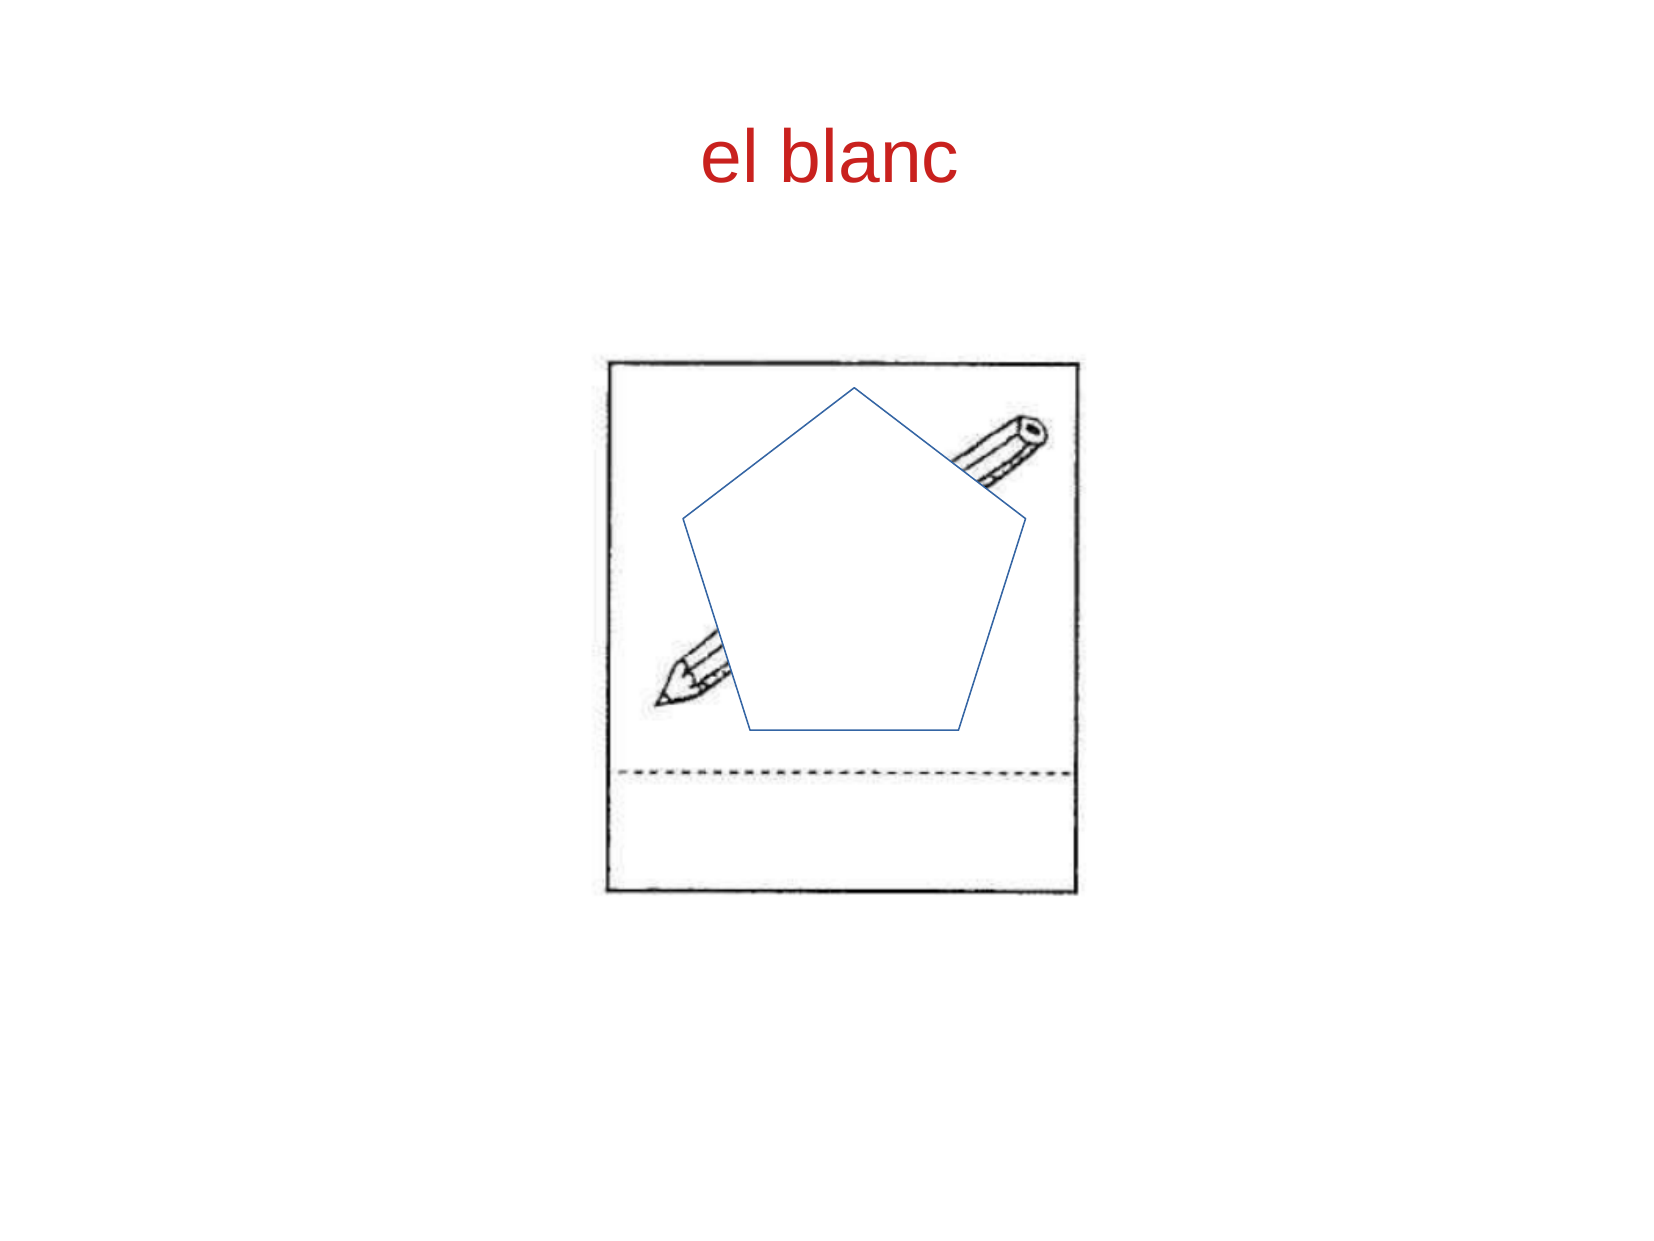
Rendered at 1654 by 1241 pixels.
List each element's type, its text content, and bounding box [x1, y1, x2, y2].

text_box el blanc [289, 49, 1371, 257]
text_box [683, 387, 1026, 731]
picture [576, 331, 1099, 918]
